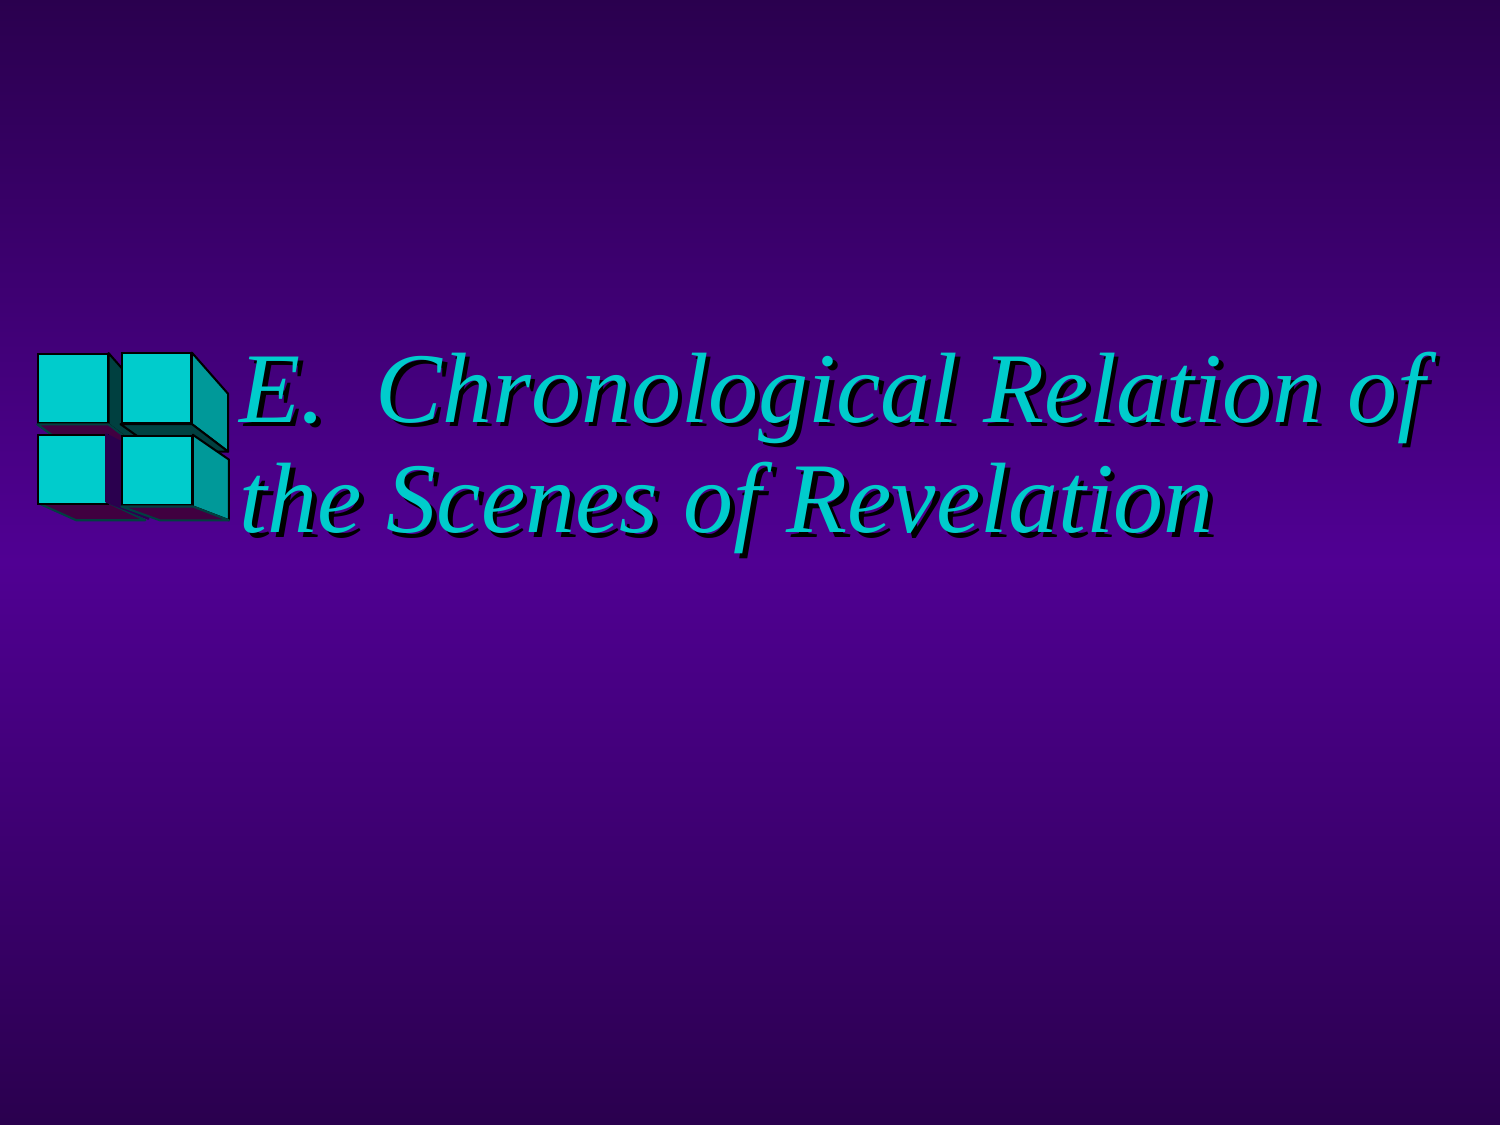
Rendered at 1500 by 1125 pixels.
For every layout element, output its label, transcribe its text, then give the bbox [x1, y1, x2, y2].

title E. Chronological Relation of the Scenes of Revelation [224, 325, 1500, 563]
